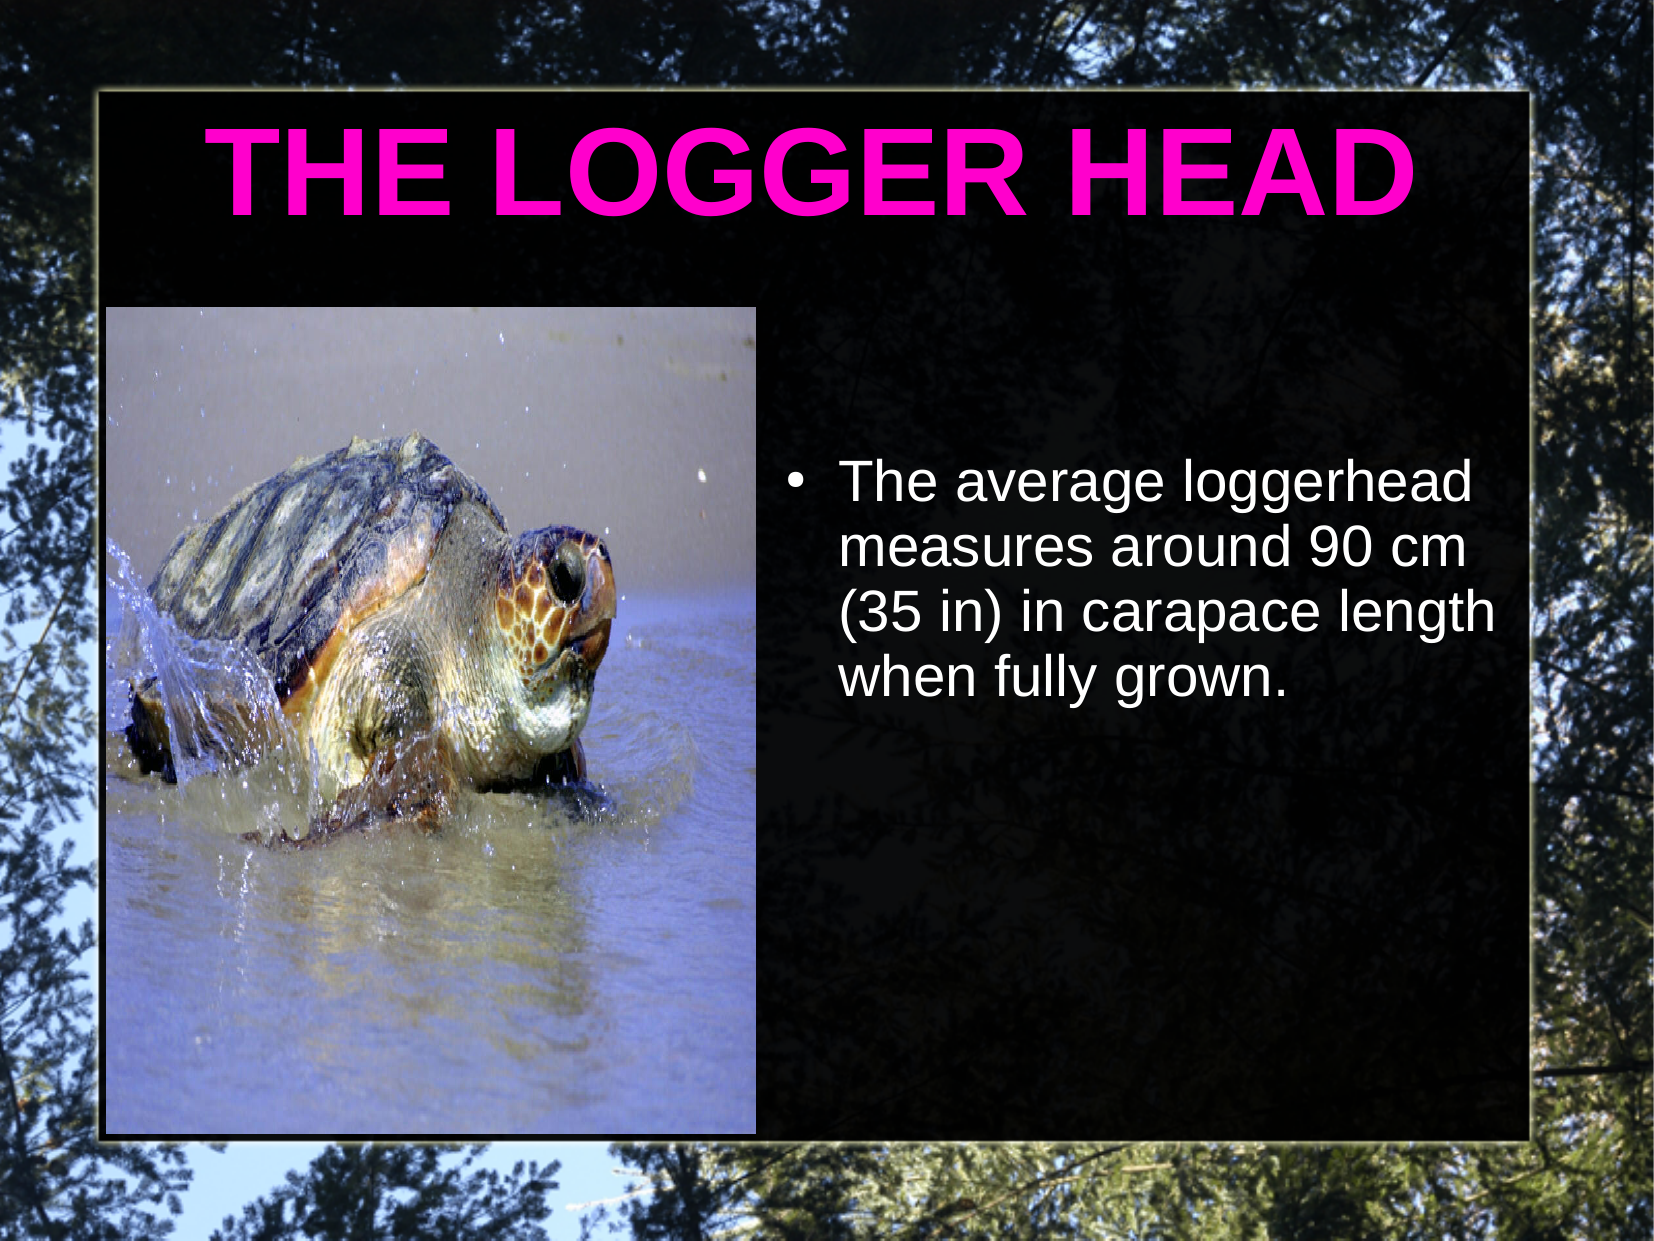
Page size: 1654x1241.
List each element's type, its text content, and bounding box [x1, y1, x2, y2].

title THE LOGGER HEAD [88, 88, 1536, 257]
list The average loggerhead measures around 90 cm (35 in) in carapace length when fully grown. [767, 448, 1524, 810]
picture [0, 0, 1654, 1241]
